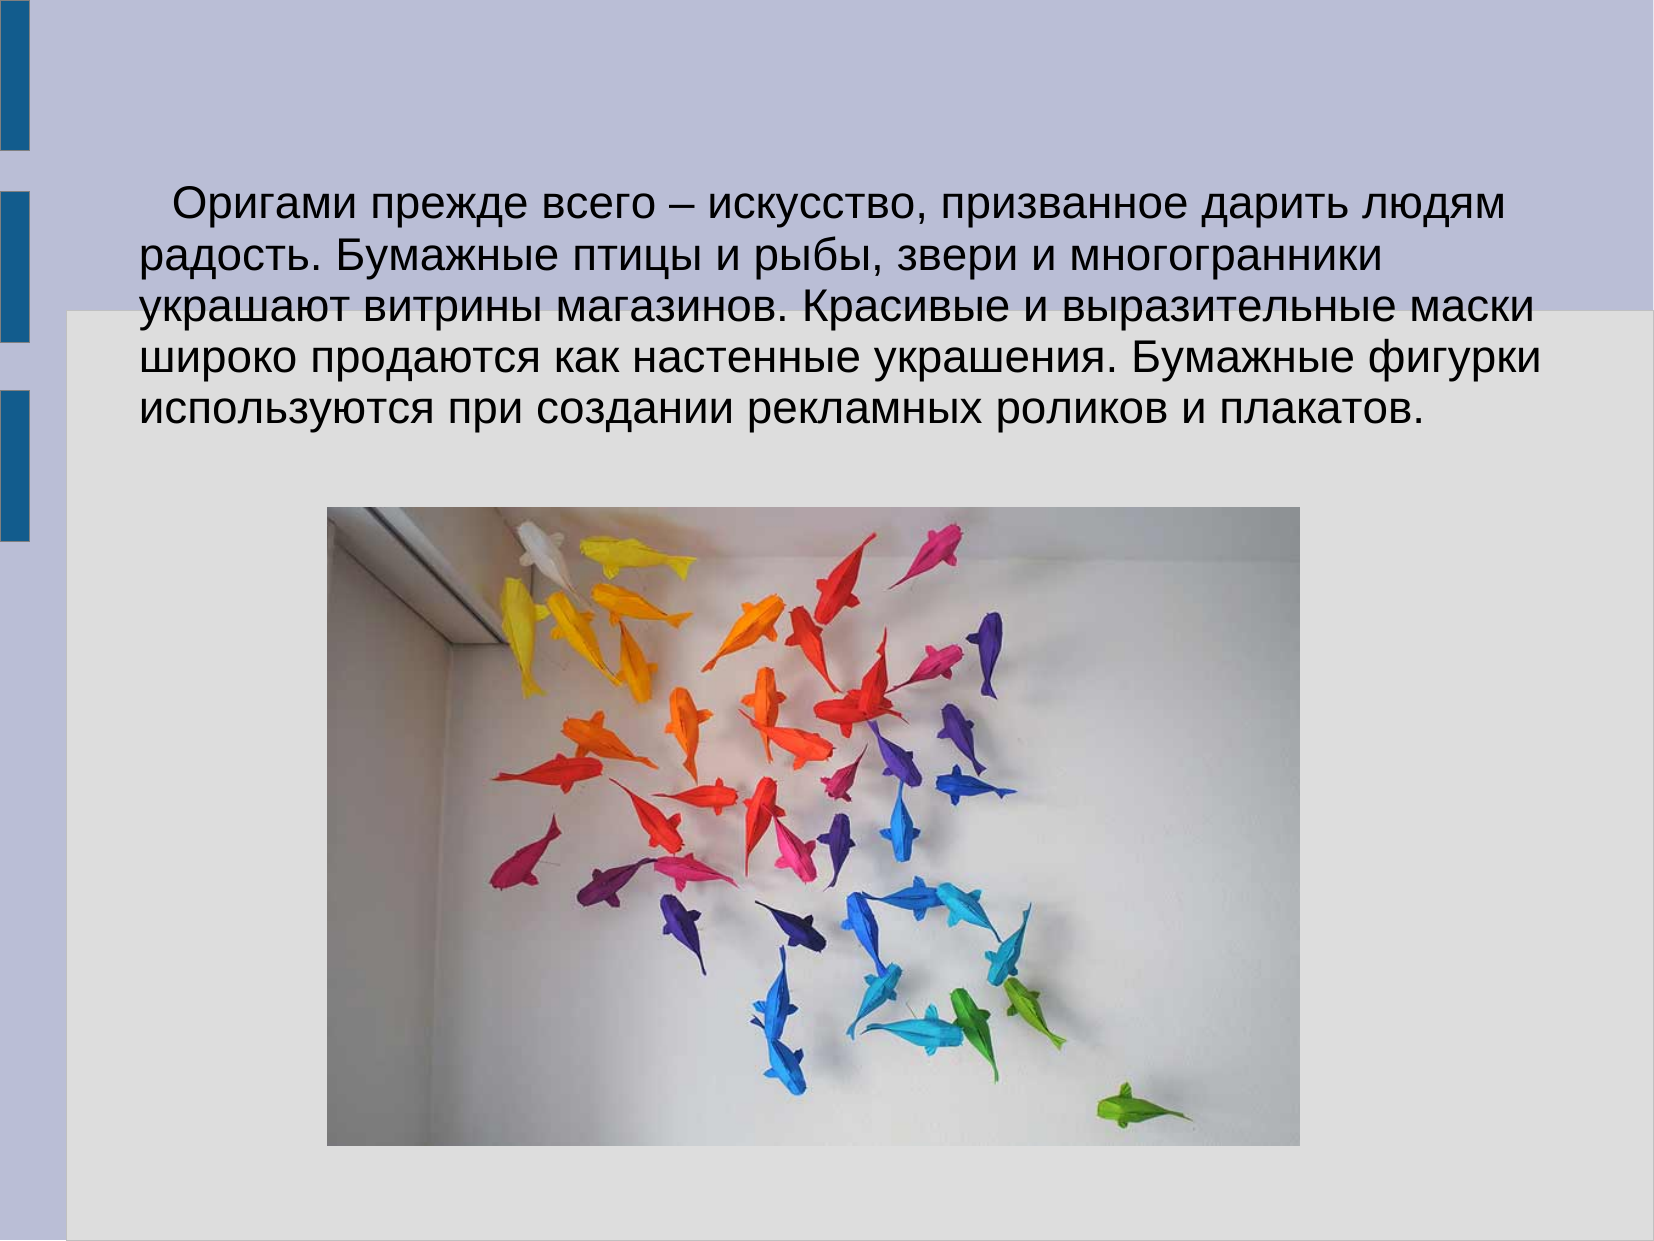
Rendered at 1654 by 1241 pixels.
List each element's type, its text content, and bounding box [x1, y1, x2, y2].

picture [327, 507, 1300, 1146]
list Оригами прежде всего – искусство, призванное дарить людям радость. Бумажные птицы и рыбы, звери и многогранники украшают витрины магазинов. Красивые и выразительные маски широко продаются как настенные украшения. Бумажные фигурки используются при создании рекламных роликов и плакатов. [82, 177, 1571, 996]
